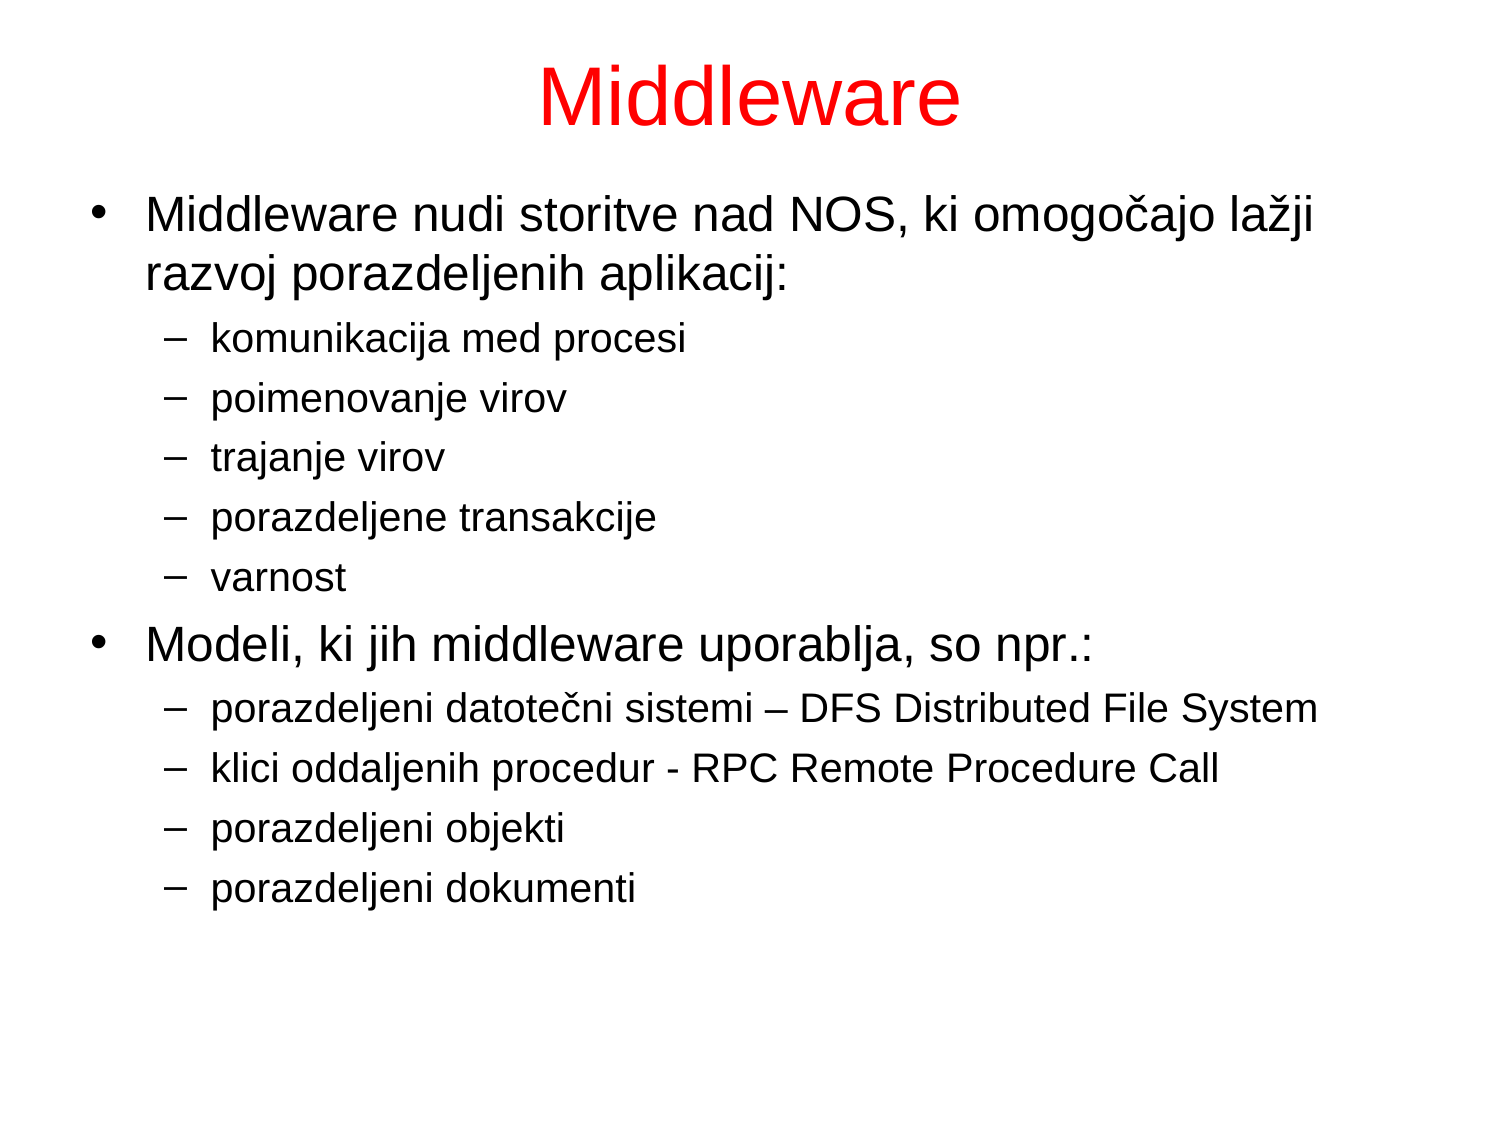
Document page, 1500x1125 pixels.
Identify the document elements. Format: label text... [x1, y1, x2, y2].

title Middleware [0, 23, 1500, 161]
list Middleware nudi storitve nad NOS, ki omogočajo lažji razvoj porazdeljenih aplikacij: komunikacija med procesi poimenovanje virov trajanje virov porazdeljene transakcije varnost Modeli, ki jih middleware uporablja, so npr.: porazdeljeni datotečni sistemi – DFS Distributed File System klici oddaljenih procedur - RPC Remote Procedure Call porazdeljeni objekti porazdeljeni dokumenti [75, 174, 1426, 926]
